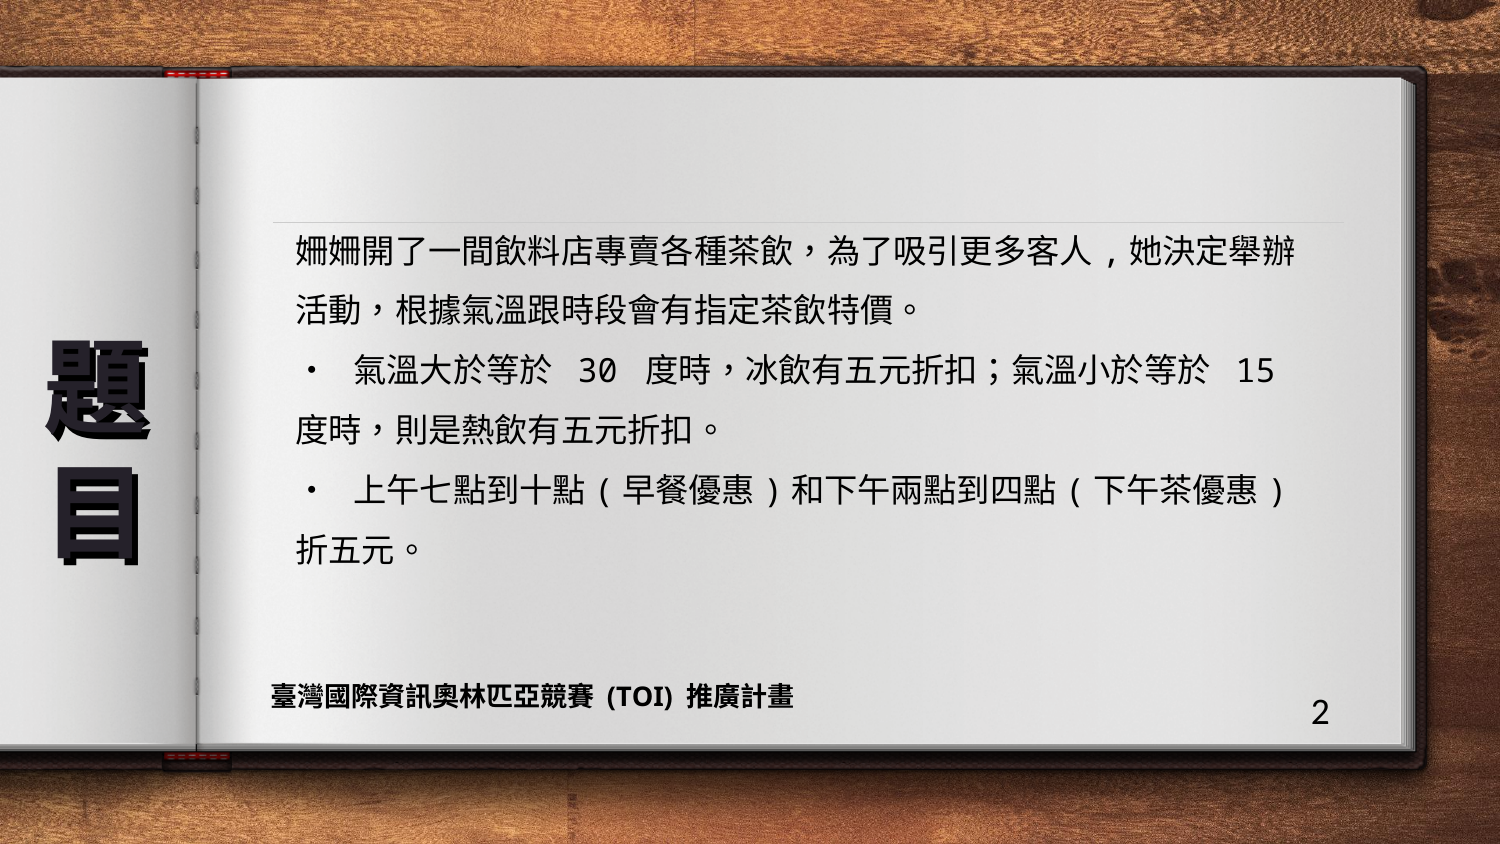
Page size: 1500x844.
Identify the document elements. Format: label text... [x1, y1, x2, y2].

text_box 姍姍開了一間飲料店專賣各種茶飲，為了吸引更多客人,她決定舉辦活動，根據氣溫跟時段會有指定茶飲特價。 • 氣溫大於等於 30 度時，冰飲有五元折扣；氣溫小於等於 15 度時，則是熱飲有五元折扣。 • 上午七點到十點(早餐優惠)和下午兩點到四點(下午茶優惠)折五元。 [280, 202, 1314, 577]
title 題 目 [28, 306, 210, 552]
text_box 2 [1295, 672, 1386, 737]
